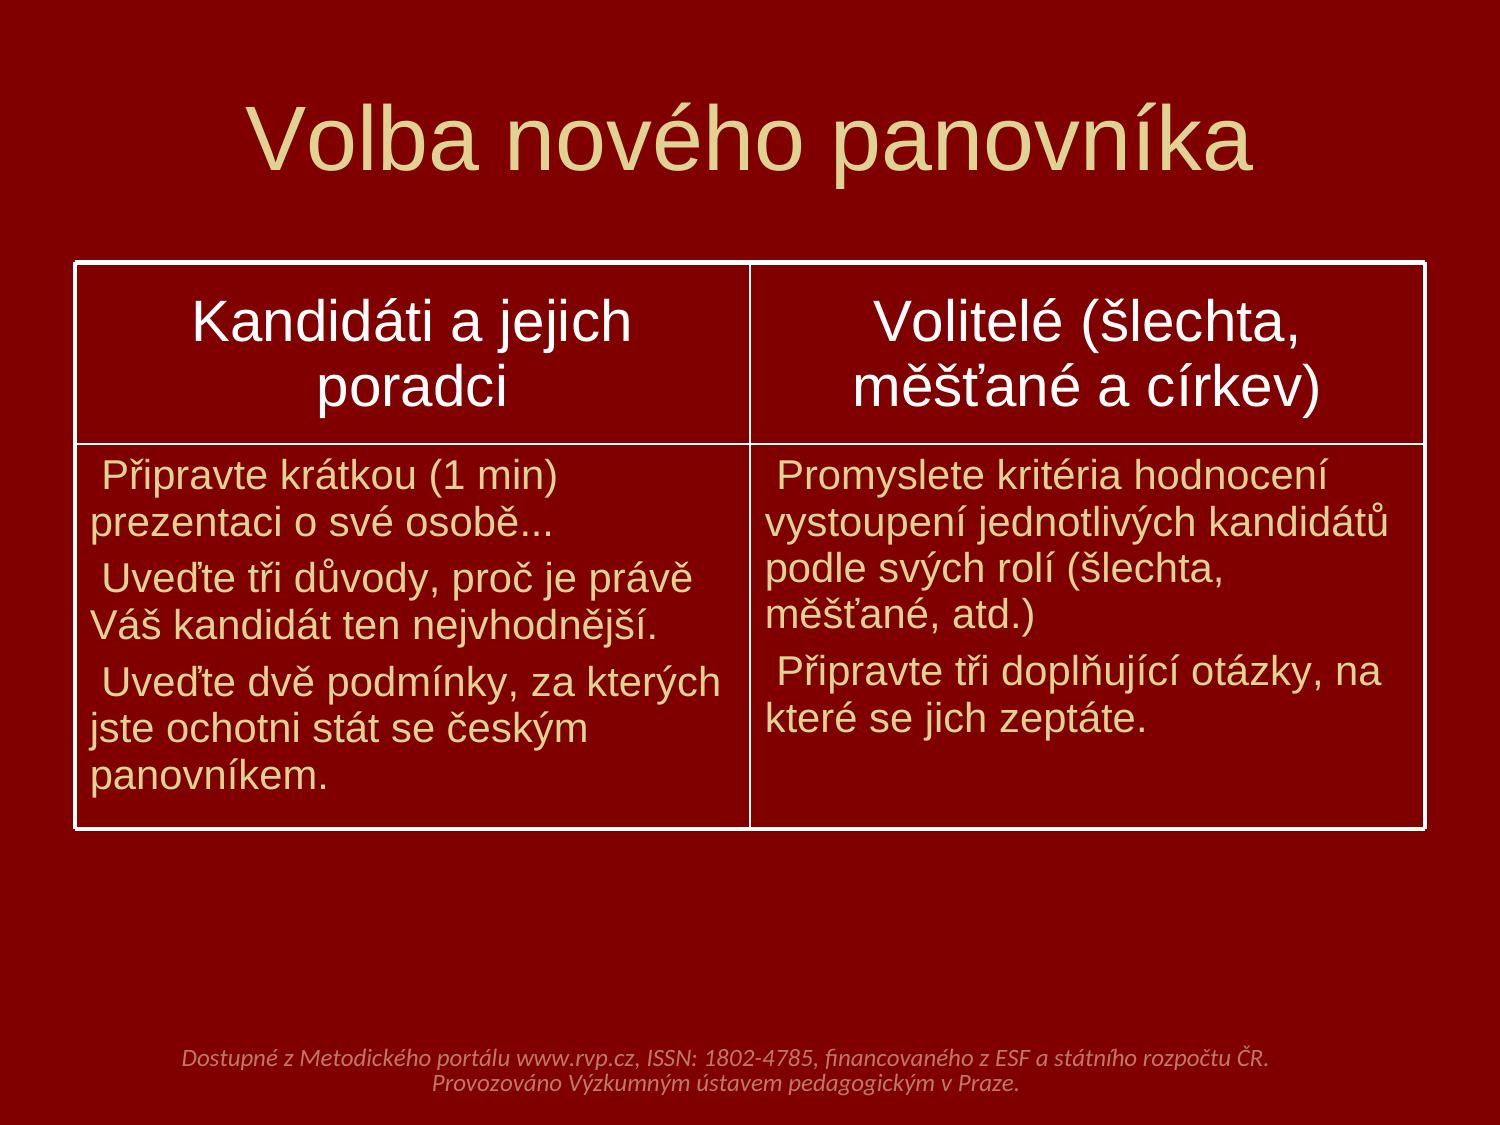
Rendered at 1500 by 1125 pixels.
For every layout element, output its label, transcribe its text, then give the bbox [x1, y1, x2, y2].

text_box Kandidáti a jejich poradci [77, 265, 749, 443]
text_box Volitelé (šlechta, měšťané a církev) [751, 265, 1423, 443]
text_box Promyslete kritéria hodnocení vystoupení jednotlivých kandidátů podle svých rolí (šlechta, měšťané, atd.) Připravte tři doplňující otázky, na které se jich zeptáte. [751, 445, 1423, 827]
text_box Připravte krátkou (1 min) prezentaci o své osobě... Uveďte tři důvody, proč je právě Váš kandidát ten nejvhodnější. Uveďte dvě podmínky, za kterých jste ochotni stát se českým panovníkem. [77, 445, 749, 827]
title Volba nového panovníka [75, 45, 1426, 233]
text_box Dostupné z Metodického portálu www.rvp.cz, ISSN: 1802-4785, financovaného z ESF a státního rozpočtu ČR. Provozováno Výzkumným ústavem pedagogickým v Praze. [105, 1042, 1348, 1103]
